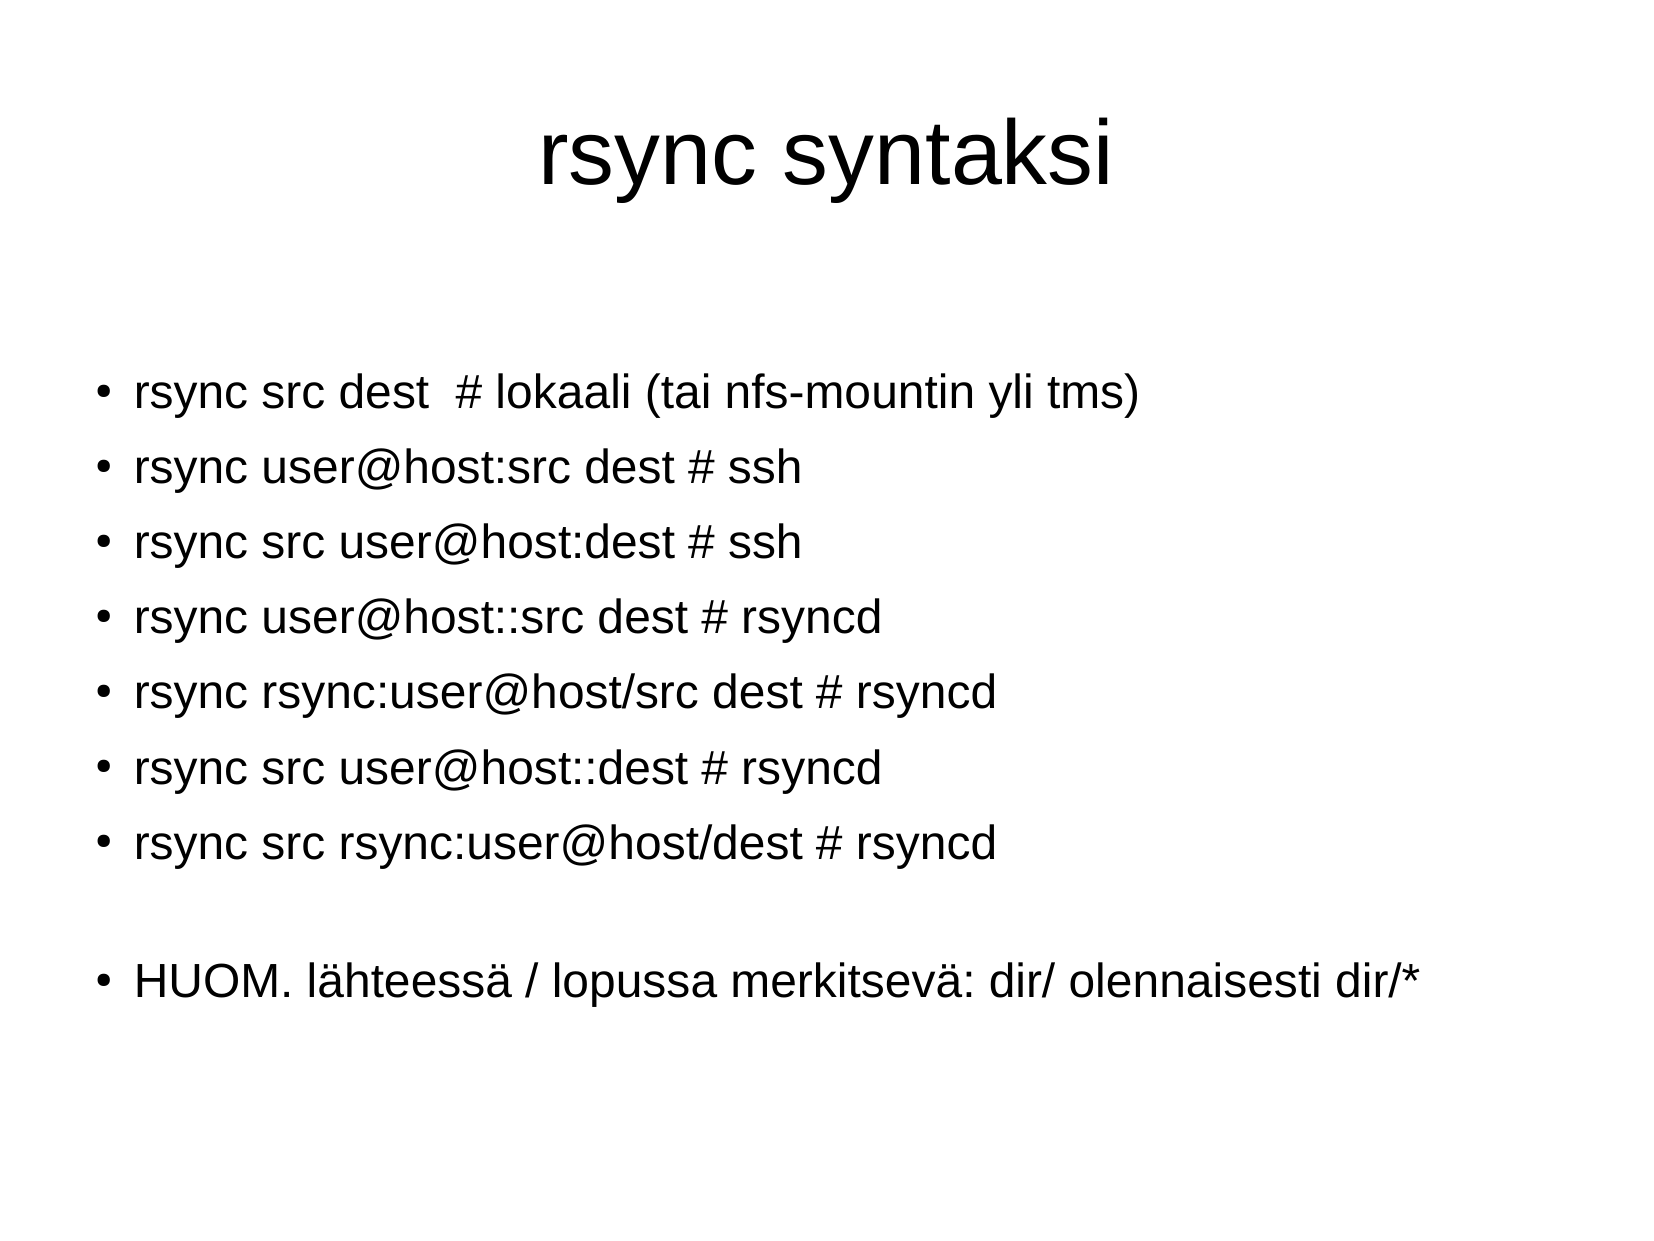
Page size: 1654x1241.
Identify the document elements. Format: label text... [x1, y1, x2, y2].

list rsync src dest # lokaali (tai nfs-mountin yli tms) rsync user@host:src dest # ssh rsync src user@host:dest # ssh rsync user@host::src dest # rsyncd rsync rsync:user@host/src dest # rsyncd rsync src user@host::dest # rsyncd rsync src rsync:user@host/dest # rsyncd HUOM. lähteessä / lopussa merkitsevä: dir/ olennaisesti dir/* [82, 290, 1571, 1010]
title rsync syntaksi [82, 49, 1571, 257]
